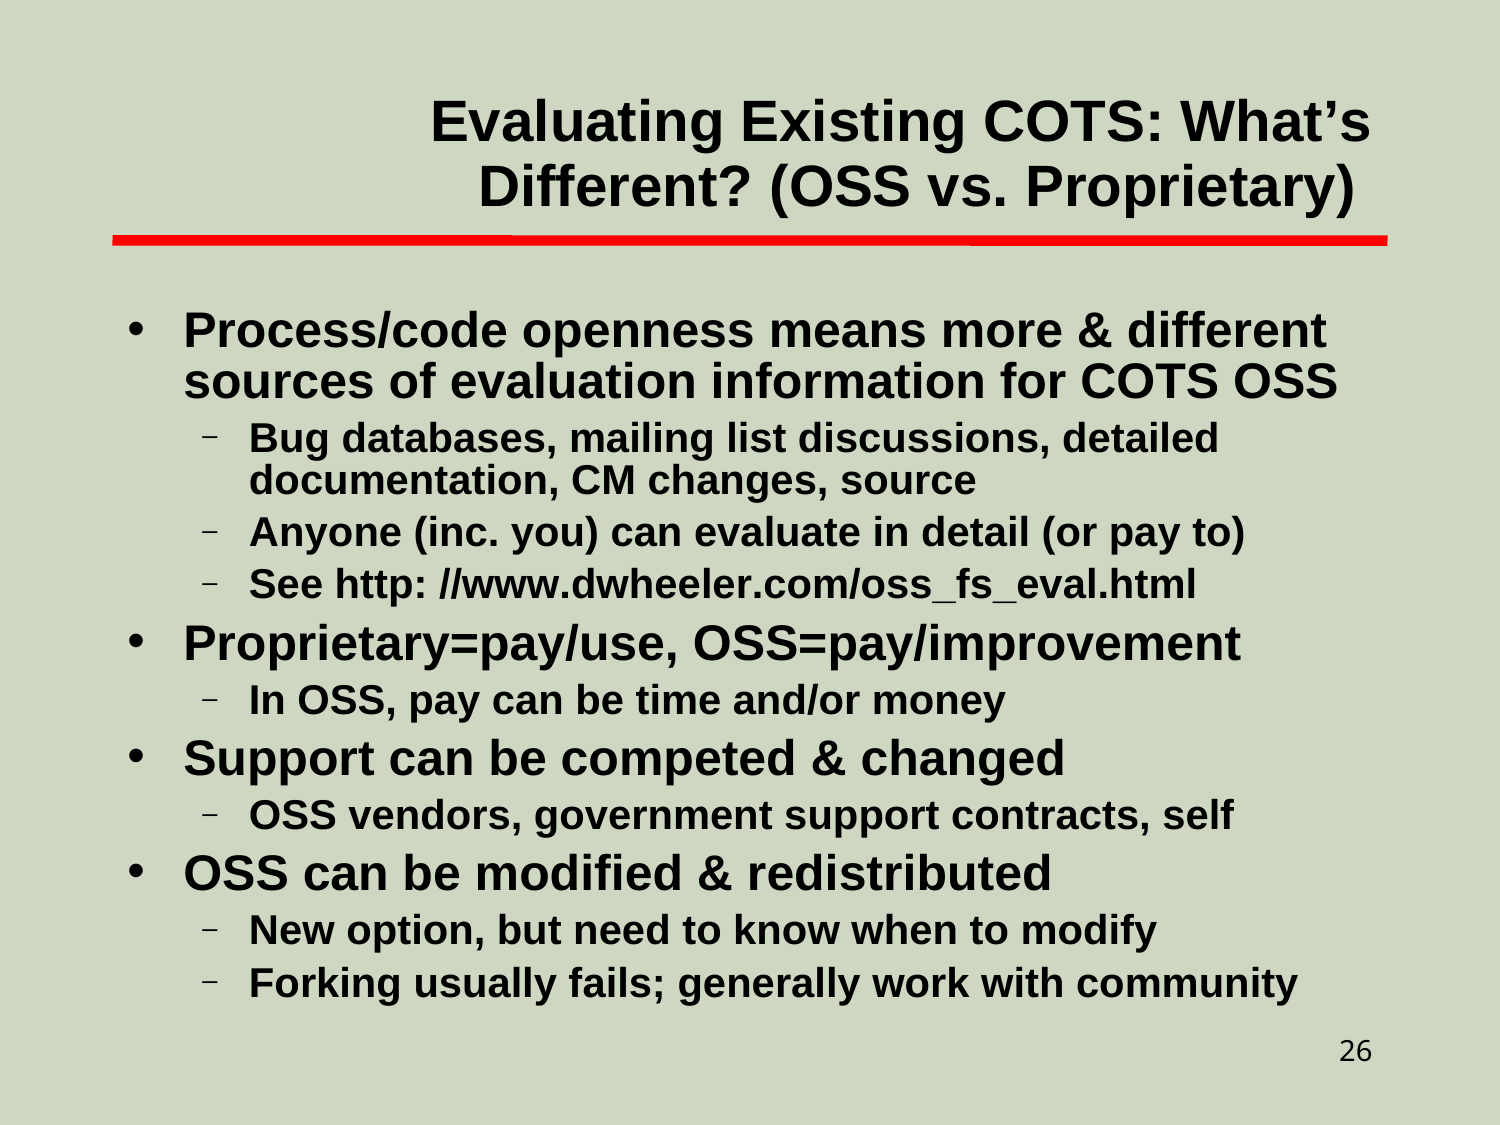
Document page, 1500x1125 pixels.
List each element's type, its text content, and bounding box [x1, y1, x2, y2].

title Evaluating Existing COTS: What’s Different? (OSS vs. Proprietary) [337, 81, 1388, 228]
list Process/code openness means more & different sources of evaluation information for COTS OSS Bug databases, mailing list discussions, detailed documentation, CM changes, source Anyone (inc. you) can evaluate in detail (or pay to) See http: //www.dwheeler.com/oss_fs_eval.html Proprietary=pay/use, OSS=pay/improvement In OSS, pay can be time and/or money Support can be competed & changed OSS vendors, government support contracts, self OSS can be modified & redistributed New option, but need to know when to modify Forking usually fails; generally work with community [112, 299, 1388, 1017]
